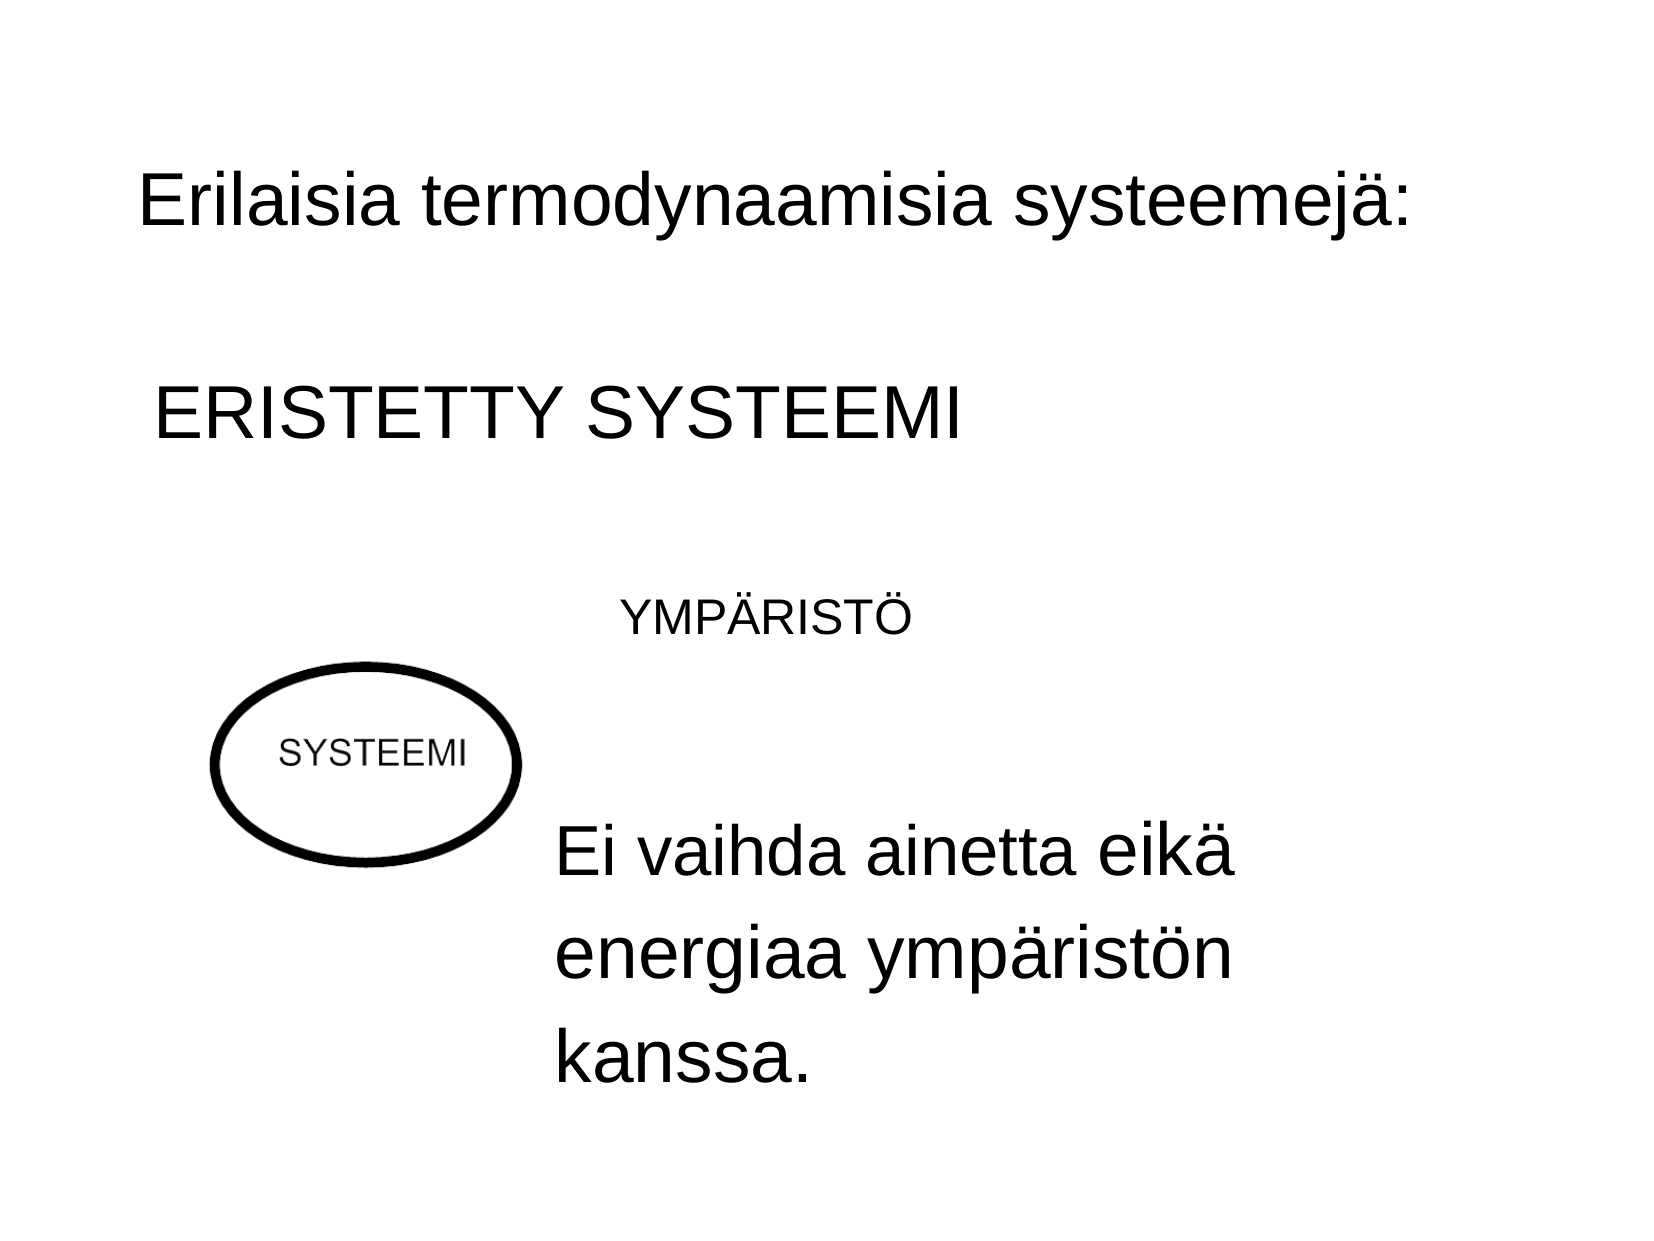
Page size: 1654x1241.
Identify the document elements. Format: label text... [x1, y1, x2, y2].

text_box ERISTETTY SYSTEEMI [138, 342, 981, 461]
text_box Erilaisia termodynaamisia systeemejä: [123, 129, 1430, 249]
text_box Ei vaihda ainetta eikä energiaa ympäristön kanssa. [539, 779, 1430, 1105]
text_box YMPÄRISTÖ [604, 568, 1076, 687]
picture [189, 623, 541, 886]
